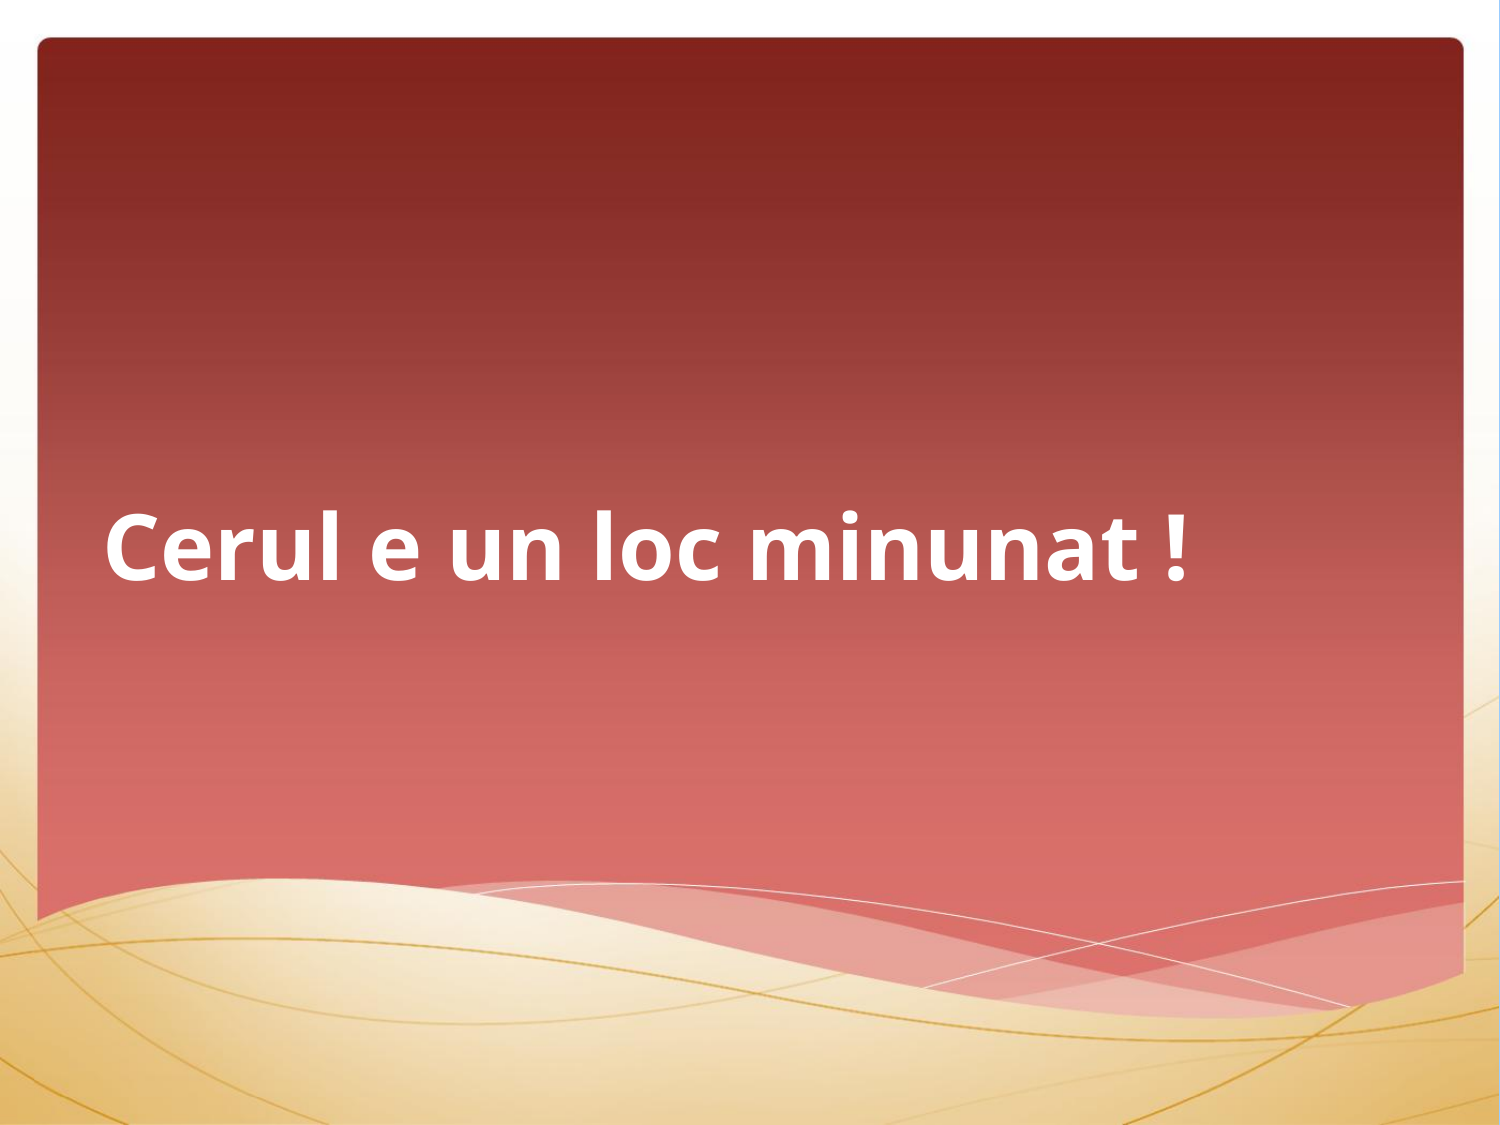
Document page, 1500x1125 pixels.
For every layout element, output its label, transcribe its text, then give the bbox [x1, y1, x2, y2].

text_box Cerul e un loc minunat ! [87, 475, 1345, 622]
picture [0, 0, 1499, 1125]
